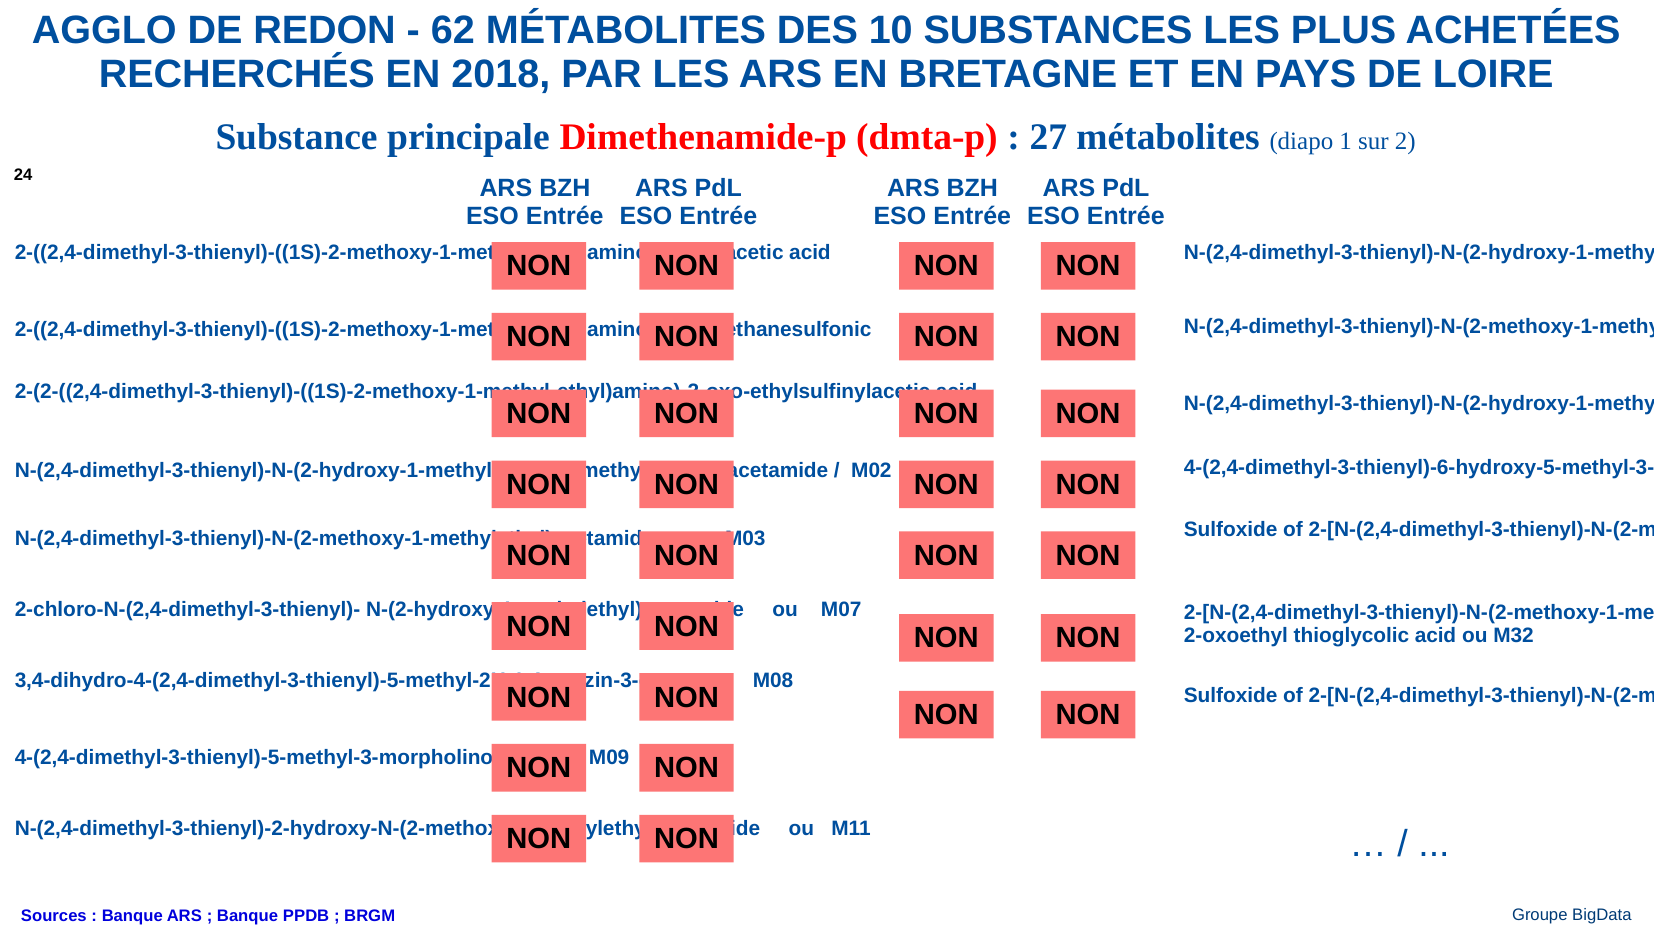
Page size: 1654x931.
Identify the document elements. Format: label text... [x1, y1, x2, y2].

text_box NON [1040, 312, 1136, 361]
text_box NON [1040, 460, 1136, 509]
text_box … / ... [1334, 814, 1465, 872]
text_box NON [491, 673, 587, 721]
text_box NON [639, 531, 734, 579]
text_box NON [1040, 531, 1136, 579]
text_box ARS BZH ESO Entrée [858, 166, 1027, 238]
text_box N-(2,4-dimethyl-3-thienyl)-N-(2-methoxy-1-methylethyl)-2-(methylsulfinyl)acetamide / M13 [1169, 307, 1654, 369]
text_box NON [639, 389, 734, 438]
text_box NON [639, 814, 734, 863]
text_box Sulfoxide of 2-[N-(2,4-dimethyl-3-thienyl)-N-(2-methoxy-1-methylethyl)amino]-2-oxoethyl-N-malonyl cysteine ou M29 [1169, 510, 1654, 596]
text_box 2-((2,4-dimethyl-3-thienyl)-((1S)-2-methoxy-1-methyl-ethyl)amino)-2-oxo-acetic acid [0, 233, 461, 295]
text_box NON [1040, 389, 1136, 438]
text_box N-(2,4-dimethyl-3-thienyl)-N-(2-hydroxy-1-methylethyl)acetamide ou M12 [1169, 233, 1630, 295]
text_box NON [639, 673, 734, 721]
text_box Substance principale Dimethenamide-p (dmta-p) : 27 métabolites (diapo 1 sur 2) [200, 109, 1431, 166]
text_box ARS PdL ESO Entrée [1027, 166, 1180, 238]
text_box NON [639, 602, 734, 650]
text_box N-(2,4-dimethyl-3-thienyl)-N-(2-hydroxy-1-methylethyl)-2-(methylsulfonyl)acetamide / M14 [1169, 383, 1654, 446]
text_box NON [639, 242, 734, 290]
text_box 4-(2,4-dimethyl-3-thienyl)-6-hydroxy-5-methyl-3-morpholinone ou M15 [1169, 448, 1583, 511]
text_box NON [1040, 242, 1136, 290]
text_box Groupe BigData [1497, 897, 1648, 931]
text_box 2-[N-(2,4-dimethyl-3-thienyl)-N-(2-methoxy-1-methylethyl)amino]- 2-oxoethyl thioglycolic acid ou M32 [1169, 596, 1630, 678]
text_box 2-((2,4-dimethyl-3-thienyl)-((1S)-2-methoxy-1-methyl-ethyl)amino)-2-oxo-ethanesulfonic [0, 309, 473, 372]
text_box NON [491, 242, 587, 290]
text_box NON [491, 602, 587, 650]
text_box NON [639, 743, 734, 792]
text_box NON [491, 460, 587, 509]
text_box ARS BZH ESO Entrée [451, 166, 604, 238]
text_box NON [899, 614, 994, 662]
text_box AGGLO DE REDON - 62 MÉTABOLITES DES 10 SUBSTANCES LES PLUS ACHETÉES RECHERCHÉS EN 2018, PAR LES ARS EN BRETAGNE ET EN PAYS DE LOIRE [11, 0, 1642, 104]
text_box NON [491, 312, 587, 361]
text_box NON [899, 531, 994, 579]
text_box NON [491, 389, 587, 438]
text_box NON [639, 460, 734, 509]
text_box NON [639, 312, 734, 361]
text_box N-(2,4-dimethyl-3-thienyl)-N-(2-methoxy-1-methylethyl)acetamide ou M03 [0, 519, 461, 582]
text_box ARS PdL ESO Entrée [604, 166, 773, 238]
text_box 2-(2-((2,4-dimethyl-3-thienyl)-((1S)-2-methoxy-1-methyl-ethyl)amino)-2-oxo-ethylsulfinylacetic acid [0, 372, 449, 451]
text_box 4-(2,4-dimethyl-3-thienyl)-5-methyl-3-morpholinone ou M09 [0, 738, 402, 800]
text_box NON [899, 389, 994, 438]
text_box NON [1040, 614, 1136, 662]
text_box NON [899, 312, 994, 361]
text_box NON [899, 242, 994, 290]
text_box Sulfoxide of 2-[N-(2,4-dimethyl-3-thienyl)-N-(2-methoxy-1-methylethyl)amino]-2-oxoethyl thiolactic acid ou M30 [1169, 676, 1619, 761]
text_box NON [899, 690, 994, 739]
text_box 2-chloro-N-(2,4-dimethyl-3-thienyl)- N-(2-hydroxy-1-methylethyl)acetamide ou M07 [0, 590, 485, 652]
text_box N-(2,4-dimethyl-3-thienyl)-2-hydroxy-N-(2-methoxy-1-methylethyl)acetamide ou M11 [0, 809, 485, 871]
text_box N-(2,4-dimethyl-3-thienyl)-N-(2-hydroxy-1-methylethyl)-2-(methylsulfinyl)acetamide / M02 [0, 451, 508, 513]
text_box [0, 157, 110, 191]
text_box NON [491, 814, 587, 863]
text_box NON [1040, 690, 1136, 739]
text_box NON [491, 531, 587, 579]
text_box Sources : Banque ARS ; Banque PPDB ; BRGM [6, 898, 416, 931]
text_box NON [491, 743, 587, 792]
text_box NON [899, 460, 994, 509]
text_box 3,4-dihydro-4-(2,4-dimethyl-3-thienyl)-5-methyl-2H-1,4-oxazin-3-one ou M08 [0, 661, 449, 723]
